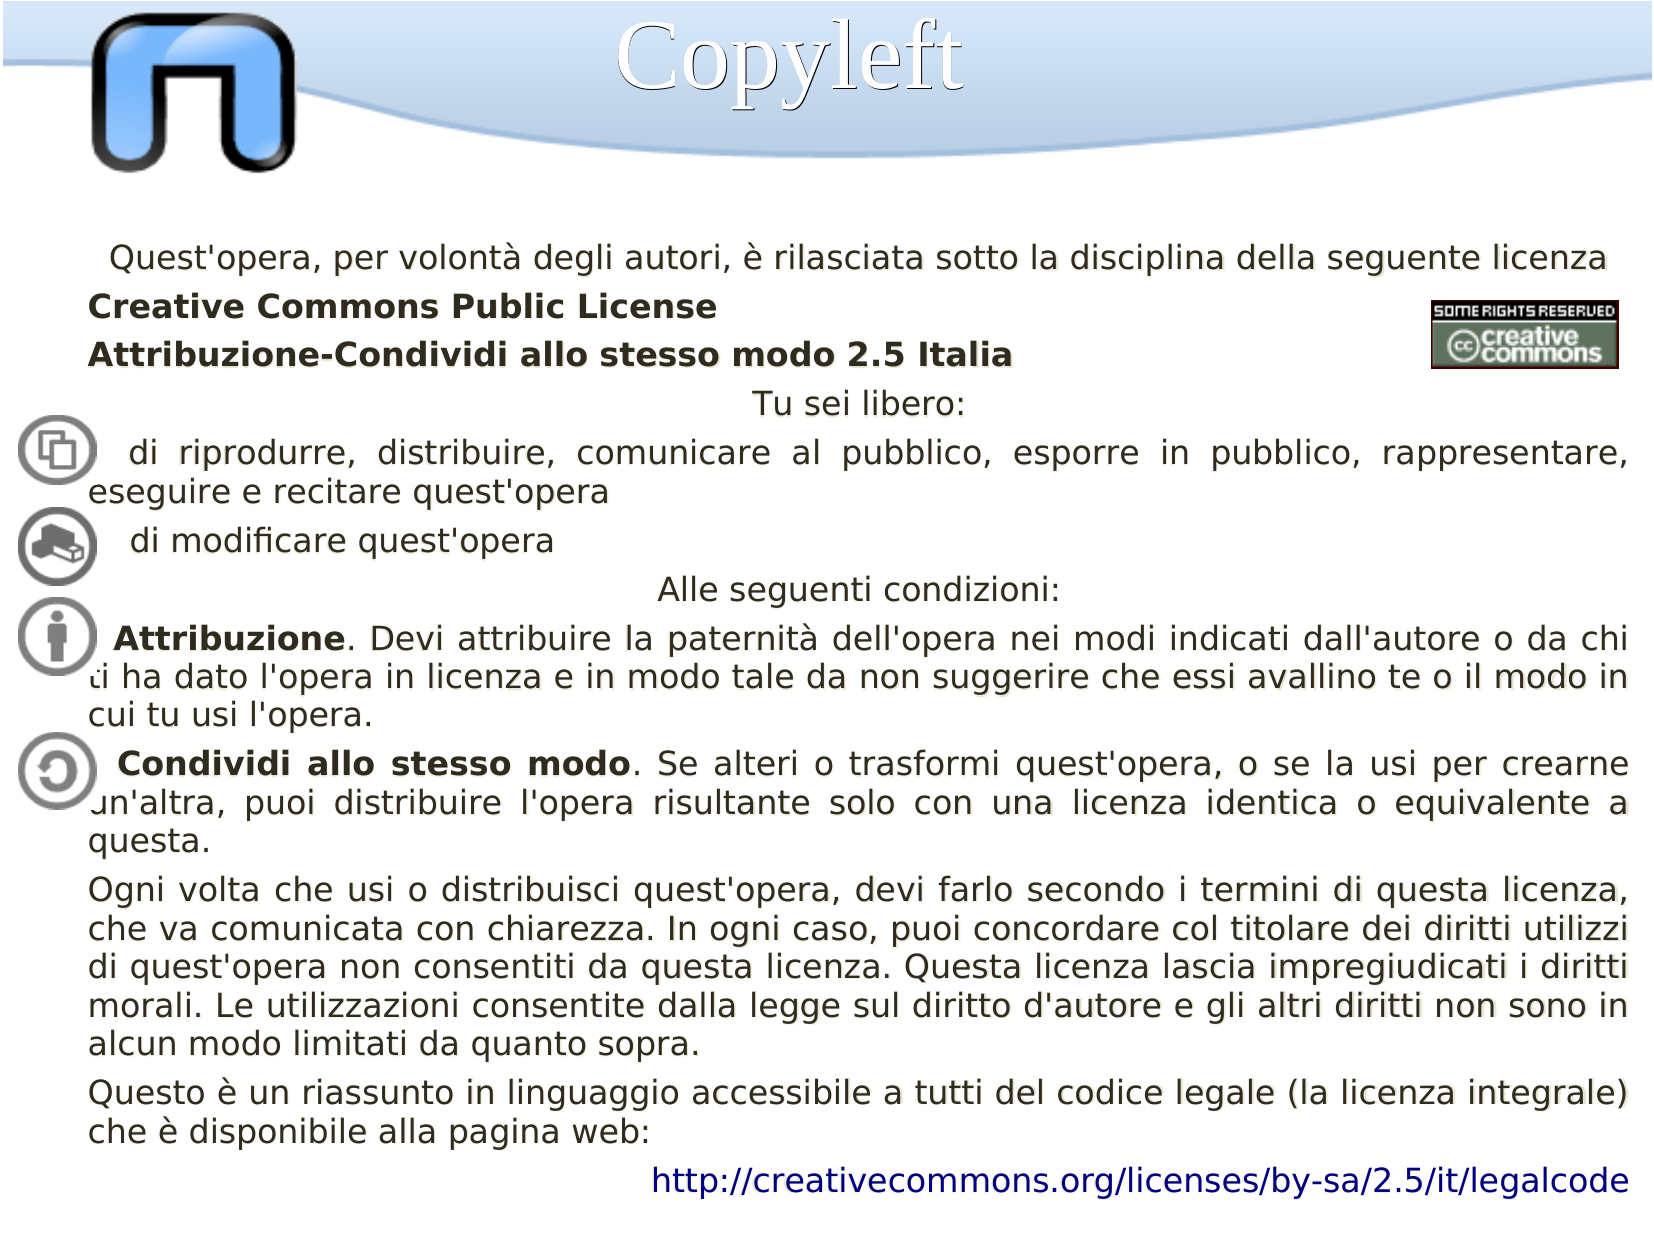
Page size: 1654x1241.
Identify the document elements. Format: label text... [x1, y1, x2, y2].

picture [0, 0, 1654, 1241]
text_box Copyleft [439, 0, 1563, 144]
list Quest'opera, per volontà degli autori, è rilasciata sotto la disciplina della seguente licenza Creative Commons Public License Attribuzione-Condividi allo stesso modo 2.5 Italia Tu sei libero: di riprodurre, distribuire, comunicare al pubblico, esporre in pubblico, rappresentare, eseguire e recitare quest'opera di modificare quest'opera Alle seguenti condizioni: Attribuzione. Devi attribuire la paternità dell'opera nei modi indicati dall'autore o da chi ti ha dato l'opera in licenza e in modo tale da non suggerire che essi avallino te o il modo in cui tu usi l'opera. Condividi allo stesso modo. Se alteri o trasformi quest'opera, o se la usi per crearne un'altra, puoi distribuire l'opera risultante solo con una licenza identica o equivalente a questa. Ogni volta che usi o distribuisci quest'opera, devi farlo secondo i termini di questa licenza, che va comunicata con chiarezza. In ogni caso, puoi concordare col titolare dei diritti utilizzi di quest'opera non consentiti da questa licenza. Questa licenza lascia impregiudicati i diritti morali. Le utilizzazioni consentite dalla legge sul diritto d'autore e gli altri diritti non sono in alcun modo limitati da quanto sopra. Questo è un riassunto in linguaggio accessibile a tutti del codice legale (la licenza integrale) che è disponibile alla pagina web: http://creativecommons.org/licenses/by-sa/2.5/it/legalcode [81, 232, 1638, 1238]
